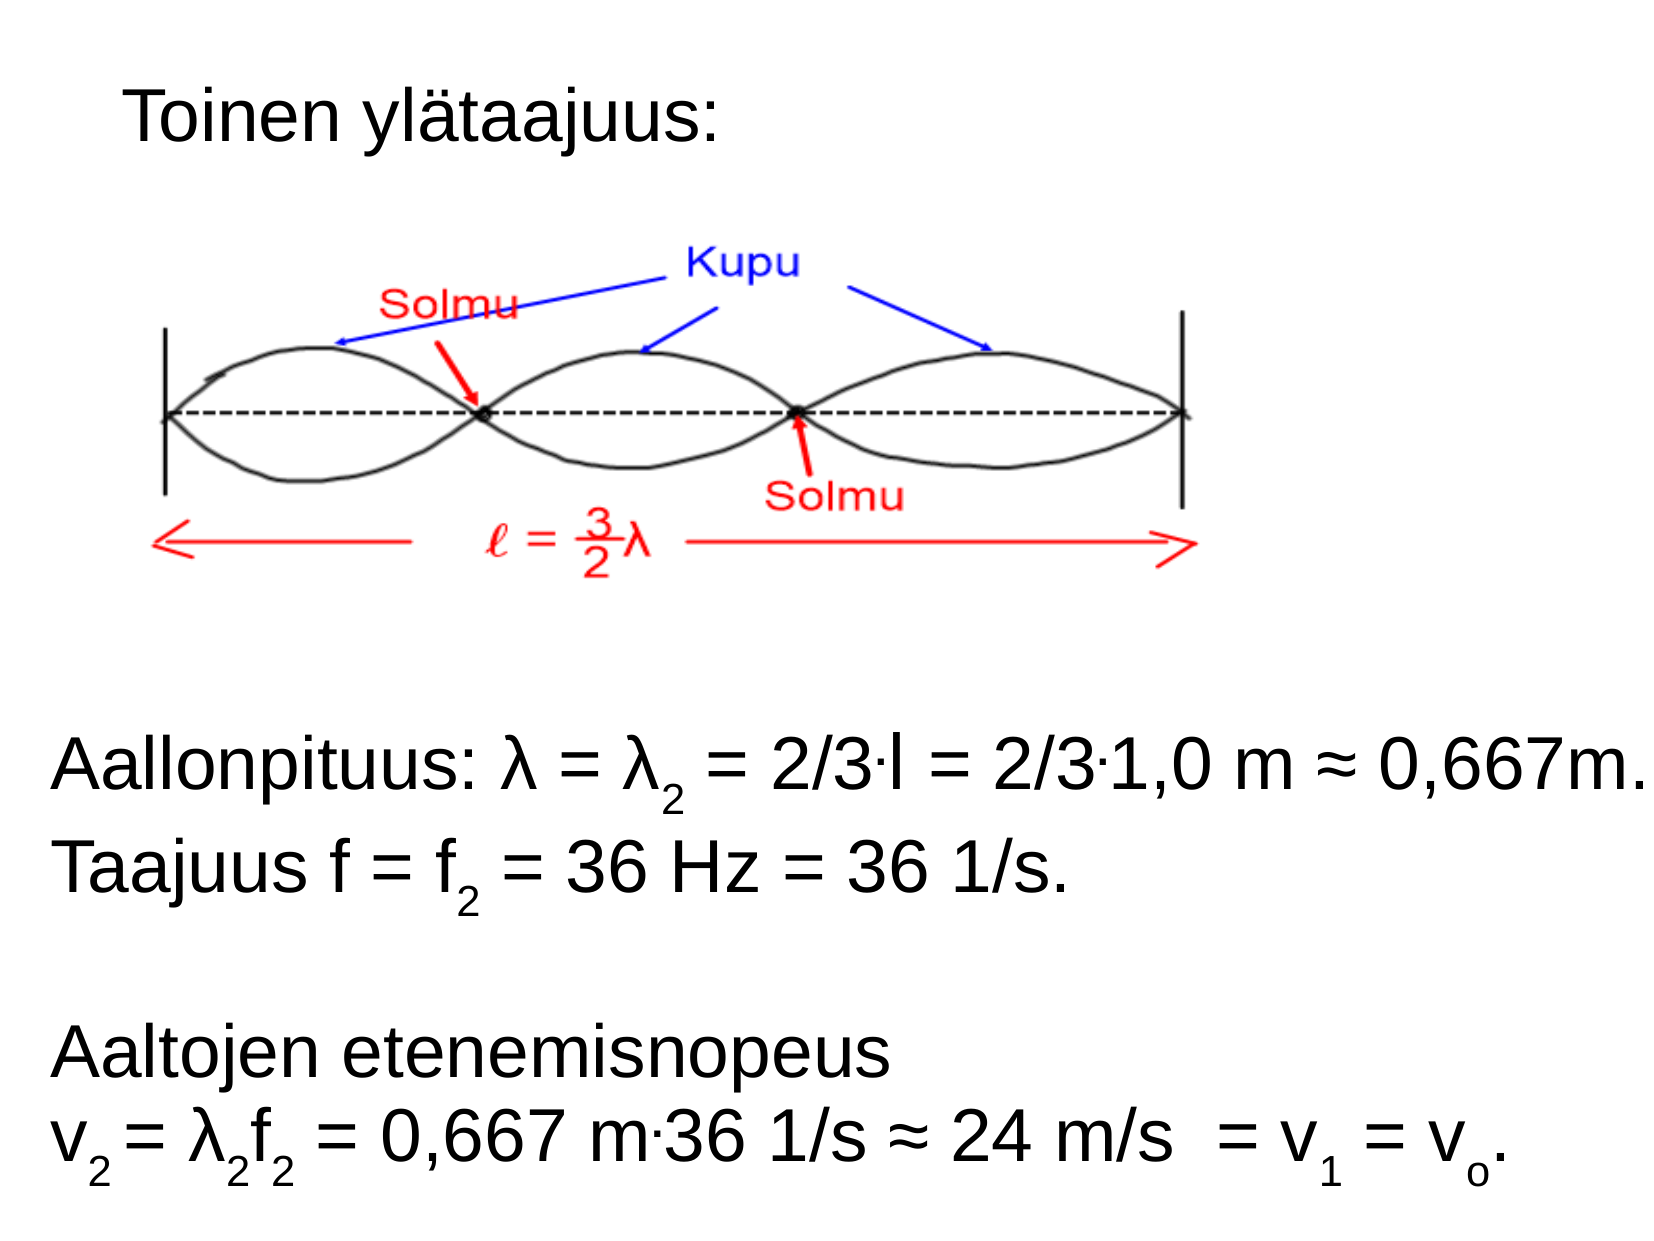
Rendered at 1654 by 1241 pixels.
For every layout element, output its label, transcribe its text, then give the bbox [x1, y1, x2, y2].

text_box Toinen ylätaajuus: [106, 66, 1536, 166]
picture [116, 215, 1275, 620]
text_box Aallonpituus: λ = λ2 = 2/3.l = 2/3.1,0 m ≈ 0,667m. Taajuus f = f2 = 36 Hz = 36 1/s. Aaltojen etenemisnopeus v2 = λ2f2 = 0,667 m.36 1/s ≈ 24 m/s = v1 = vo. [35, 714, 1654, 1241]
